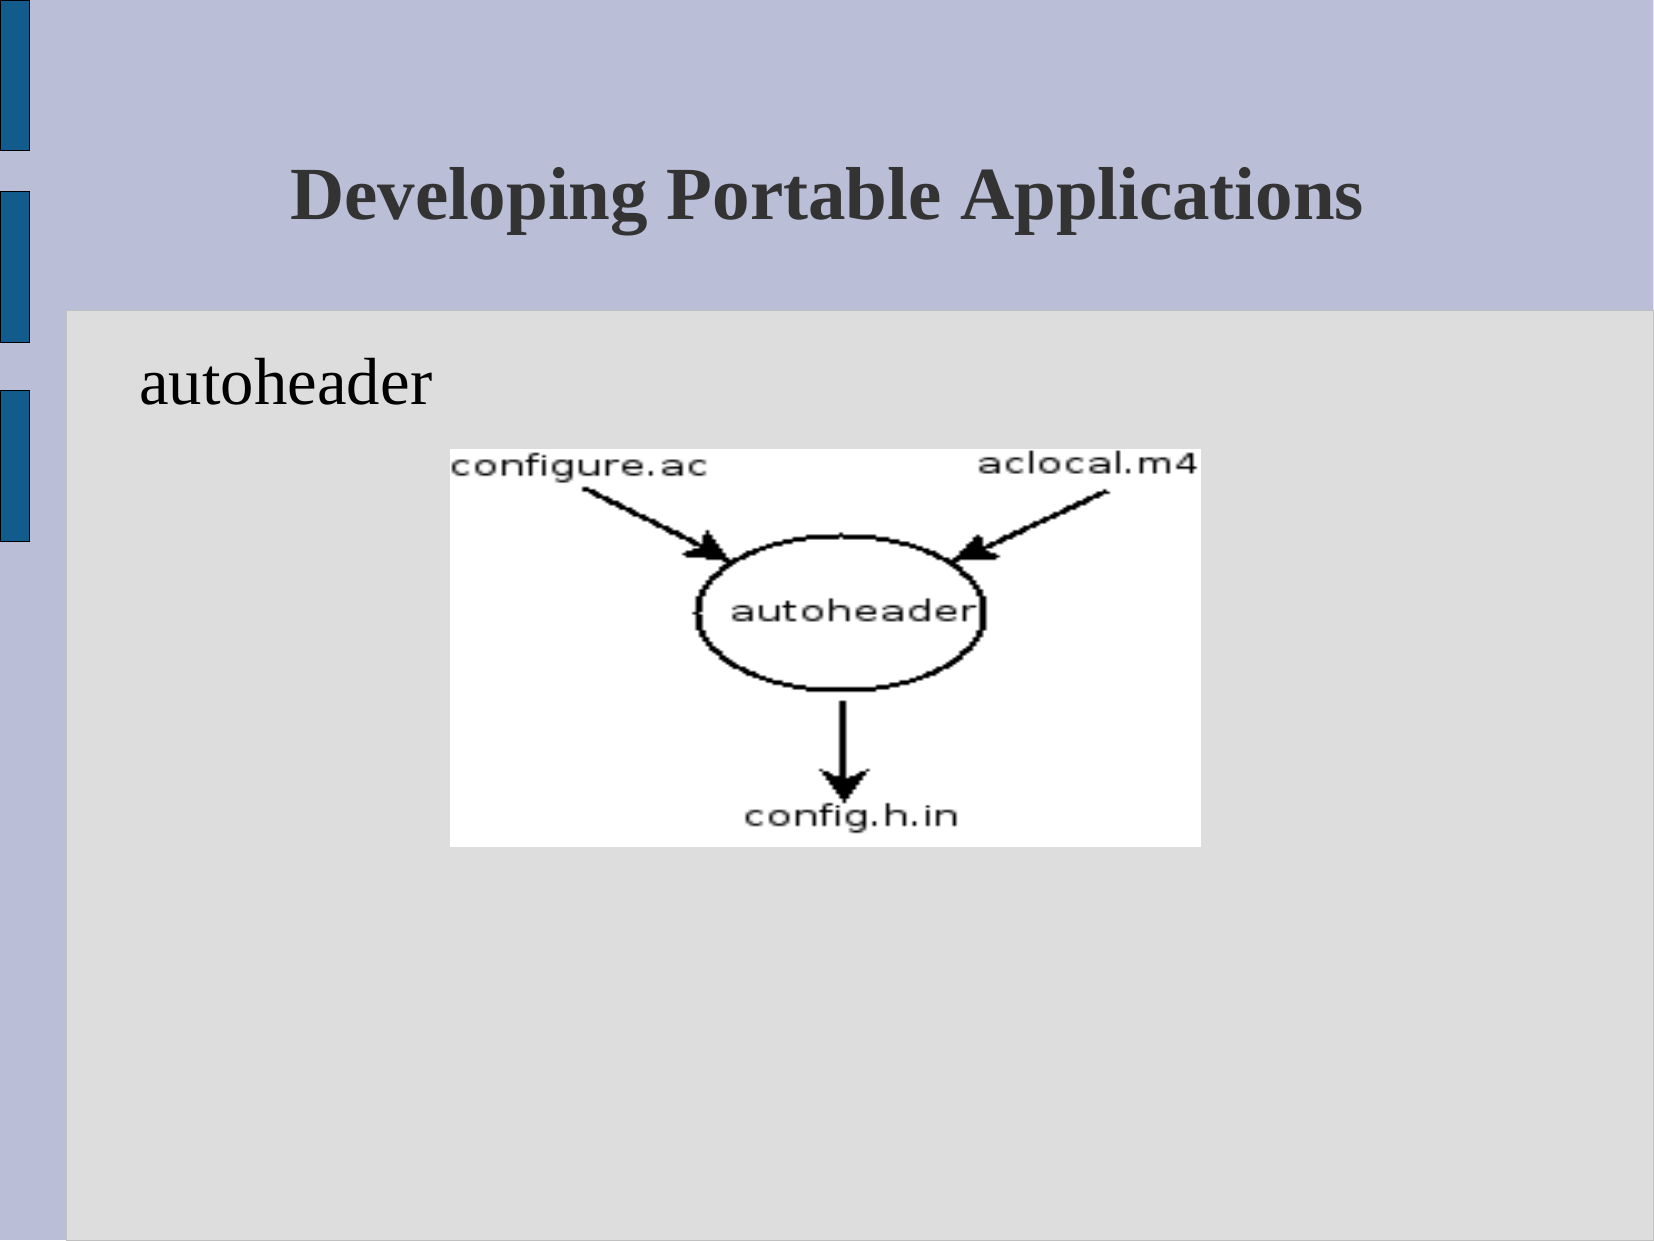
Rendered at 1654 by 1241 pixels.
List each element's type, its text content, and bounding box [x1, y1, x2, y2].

title Developing Portable Applications [121, 91, 1534, 299]
list autoheader [121, 344, 1534, 1127]
picture [450, 449, 1201, 847]
